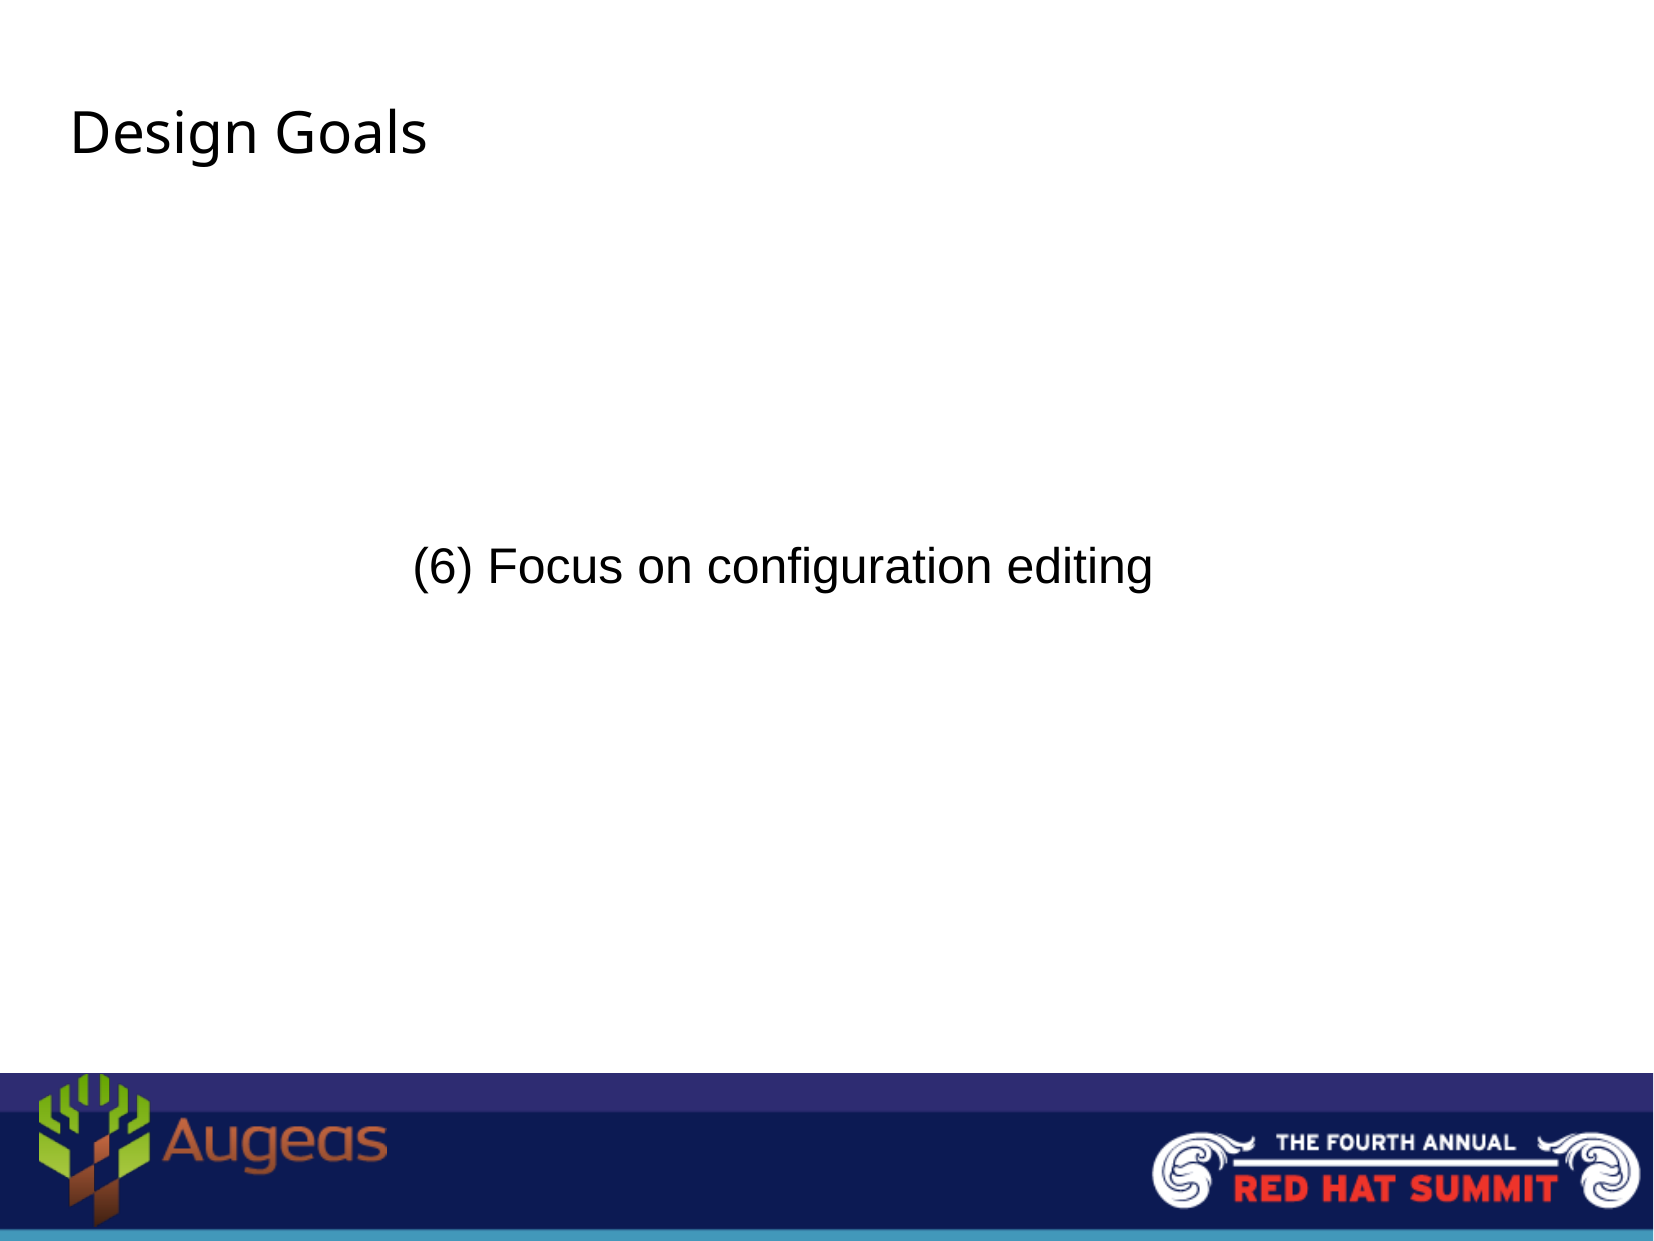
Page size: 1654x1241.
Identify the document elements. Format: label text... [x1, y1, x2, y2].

picture [0, 1073, 1654, 1241]
list (6) Focus on configuration editing [71, 180, 1495, 1089]
title Design Goals [69, 71, 1501, 190]
